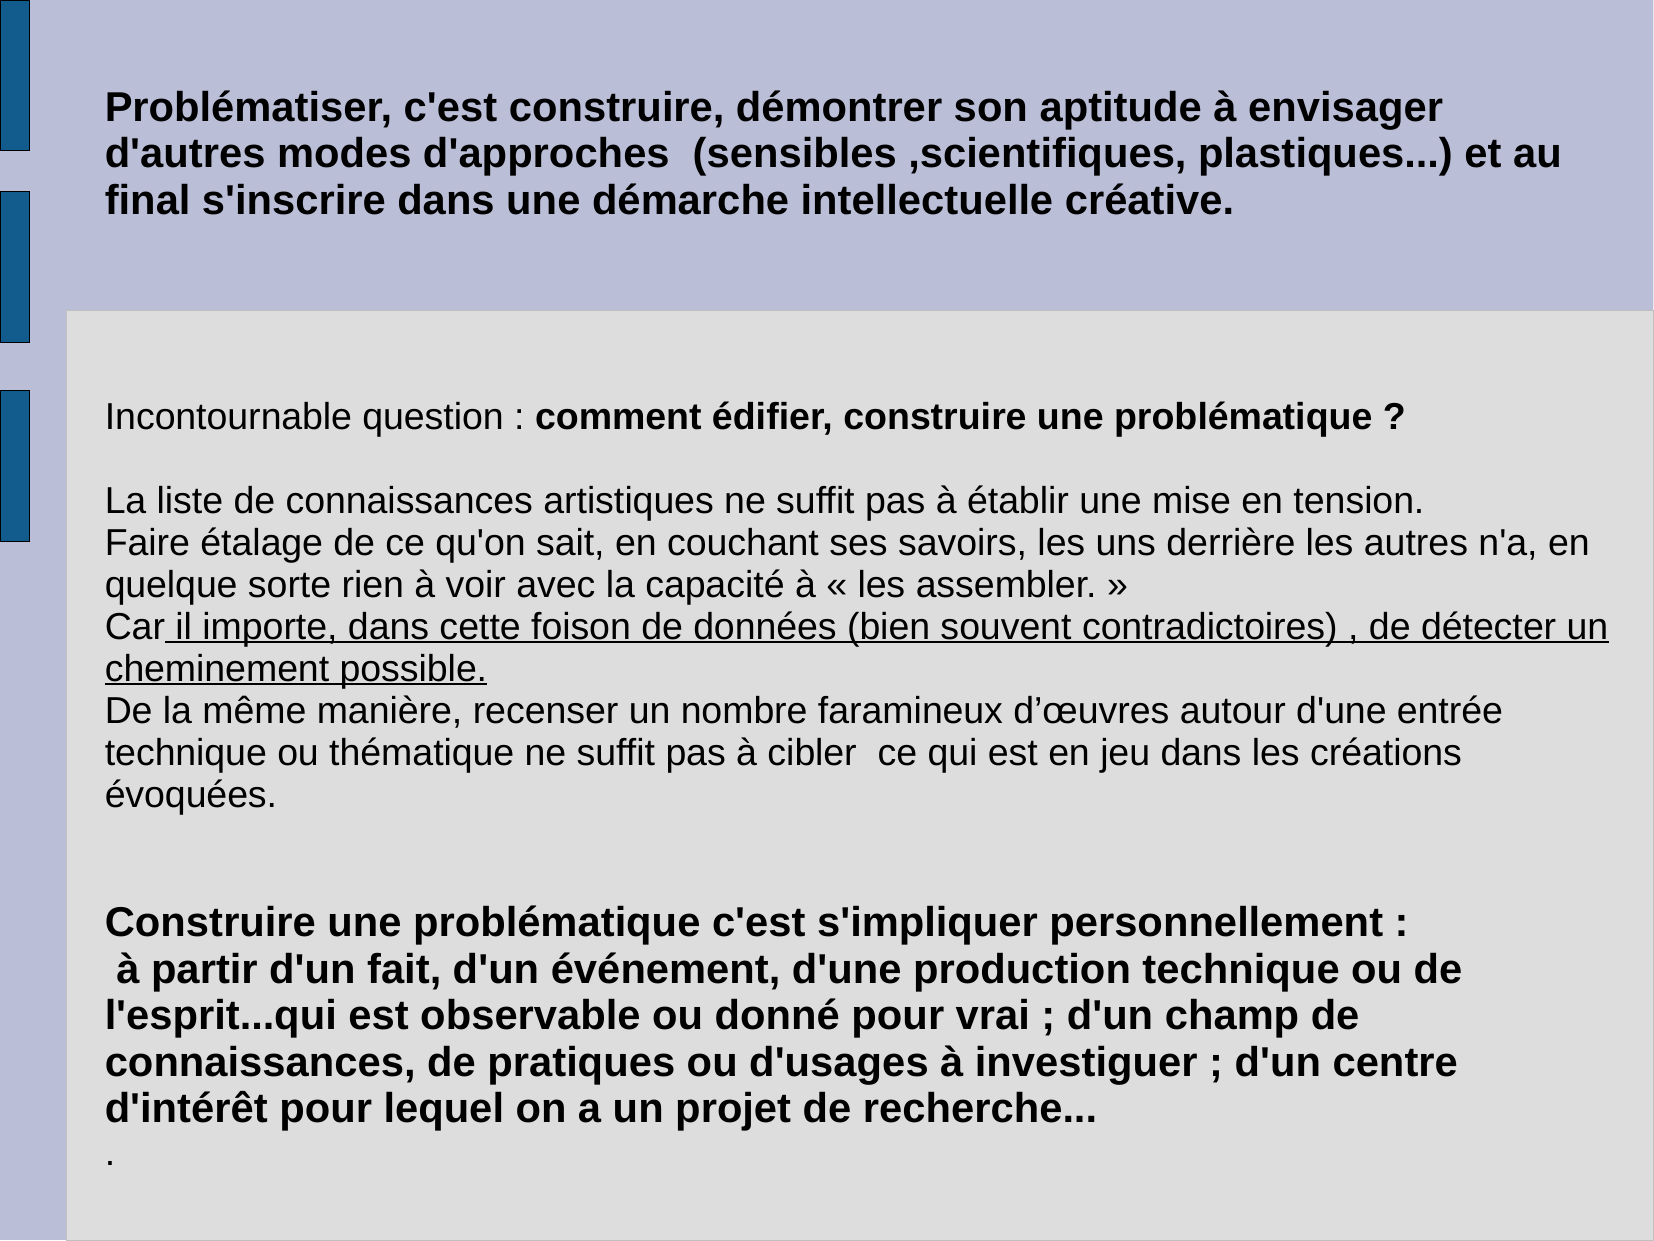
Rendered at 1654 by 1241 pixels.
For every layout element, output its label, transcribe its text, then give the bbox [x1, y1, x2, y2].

text_box Problématiser, c'est construire, démontrer son aptitude à envisager d'autres modes d'approches (sensibles ,scientifiques, plastiques...) et au final s'inscrire dans une démarche intellectuelle créative. Incontournable question : comment édifier, construire une problématique ? La liste de connaissances artistiques ne suffit pas à établir une mise en tension. Faire étalage de ce qu'on sait, en couchant ses savoirs, les uns derrière les autres n'a, en quelque sorte rien à voir avec la capacité à « les assembler. » Car il importe, dans cette foison de données (bien souvent contradictoires) , de détecter un cheminement possible. De la même manière, recenser un nombre faramineux d’œuvres autour d'une entrée technique ou thématique ne suffit pas à cibler ce qui est en jeu dans les créations évoquées. Construire une problématique c'est s'impliquer personnellement : à partir d'un fait, d'un événement, d'une production technique ou de l'esprit...qui est observable ou donné pour vrai ; d'un champ de connaissances, de pratiques ou d'usages à investiguer ; d'un centre d'intérêt pour lequel on a un projet de recherche... . [90, 29, 1625, 1241]
